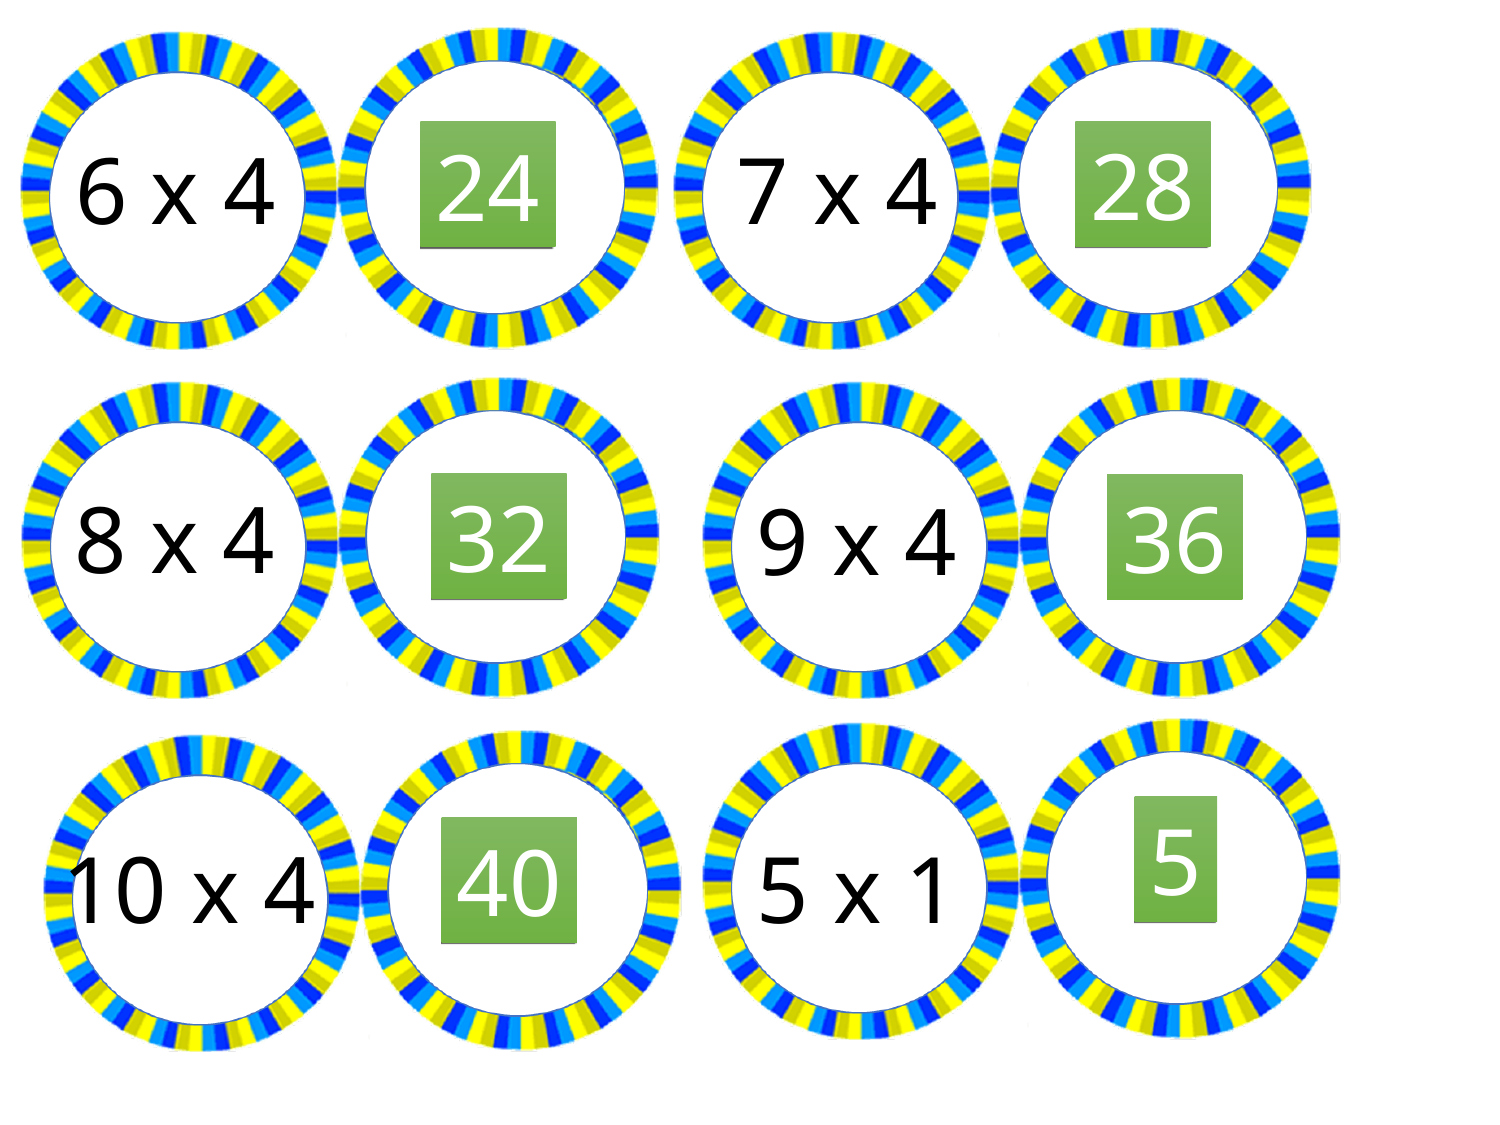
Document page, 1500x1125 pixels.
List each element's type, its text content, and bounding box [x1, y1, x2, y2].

picture [701, 376, 1341, 699]
text_box 36 [1107, 474, 1242, 599]
picture [20, 376, 660, 699]
text_box 24 [420, 122, 555, 247]
picture [701, 717, 1341, 1040]
text_box 7 x 4 [722, 125, 953, 250]
text_box 10 x 4 [47, 825, 331, 950]
text_box 9 x 4 [741, 477, 973, 602]
picture [672, 26, 1312, 350]
text_box 5 [1135, 796, 1217, 922]
text_box 8 x 4 [59, 474, 291, 599]
text_box 40 [442, 818, 577, 943]
text_box 28 [1075, 122, 1210, 247]
picture [42, 729, 682, 1052]
text_box 5 x 1 [718, 825, 973, 950]
text_box 32 [431, 473, 567, 598]
text_box 6 x 4 [36, 126, 291, 251]
picture [19, 26, 659, 350]
